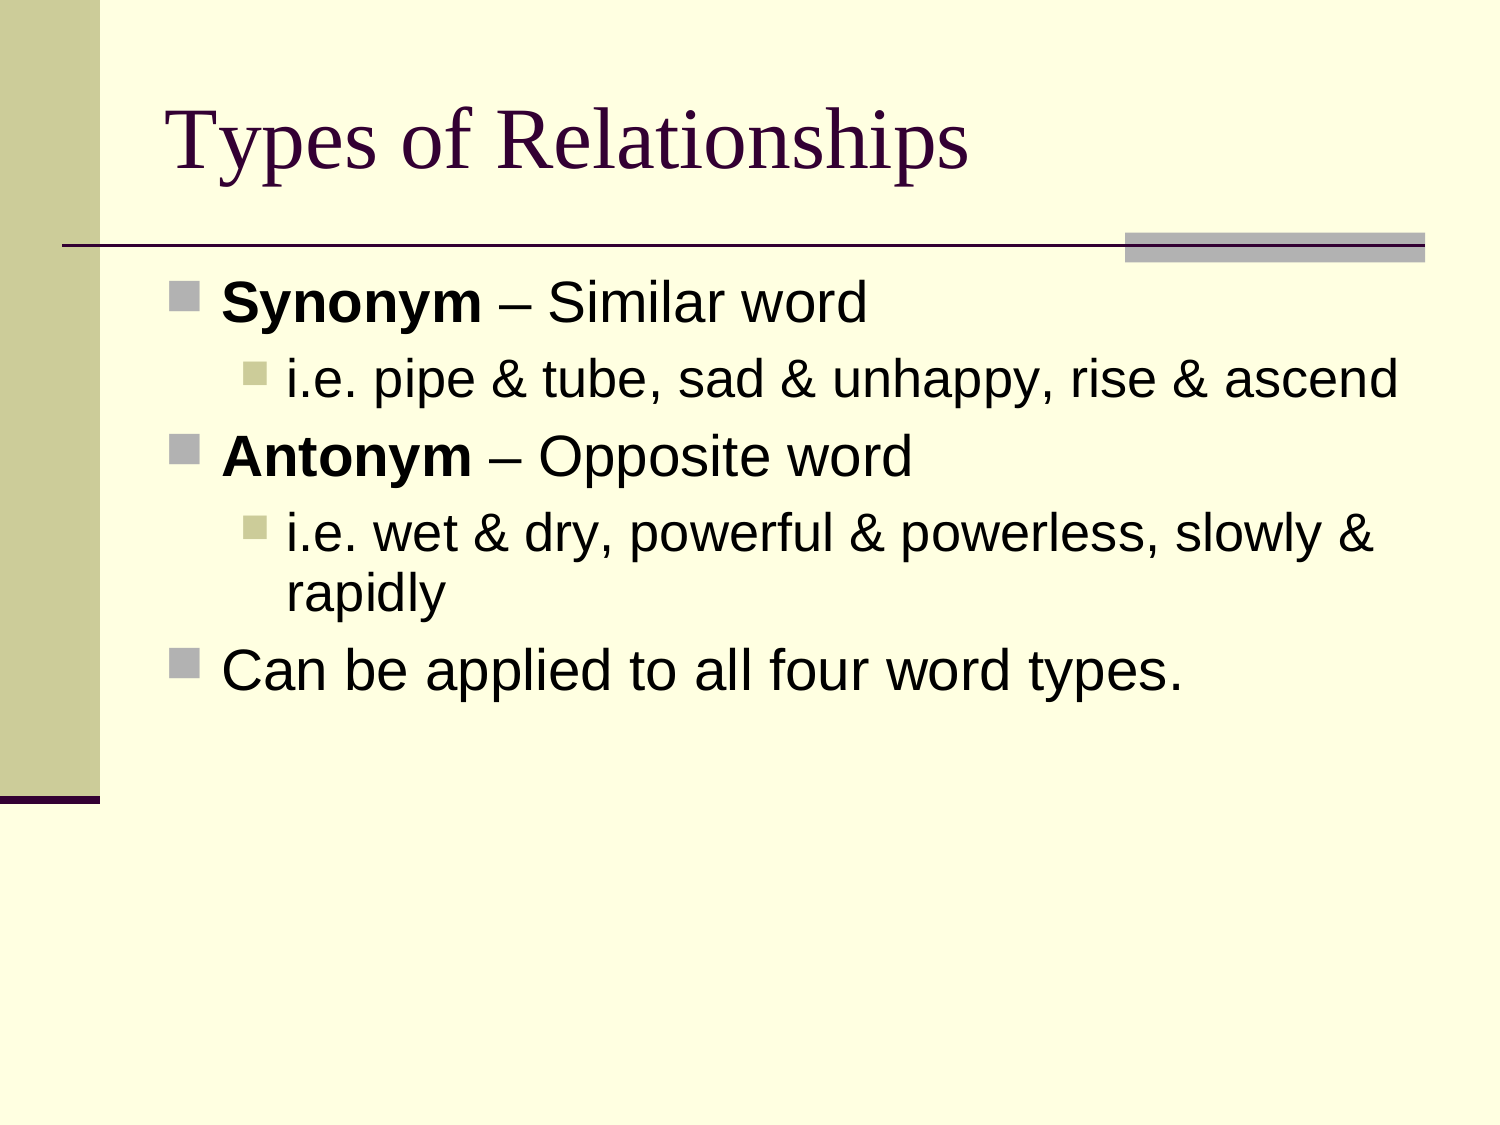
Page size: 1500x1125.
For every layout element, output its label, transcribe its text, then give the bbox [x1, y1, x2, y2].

title Types of Relationships [150, 45, 1426, 234]
list Synonym – Similar word i.e. pipe & tube, sad & unhappy, rise & ascend Antonym – Opposite word i.e. wet & dry, powerful & powerless, slowly & rapidly Can be applied to all four word types. [150, 262, 1426, 1006]
